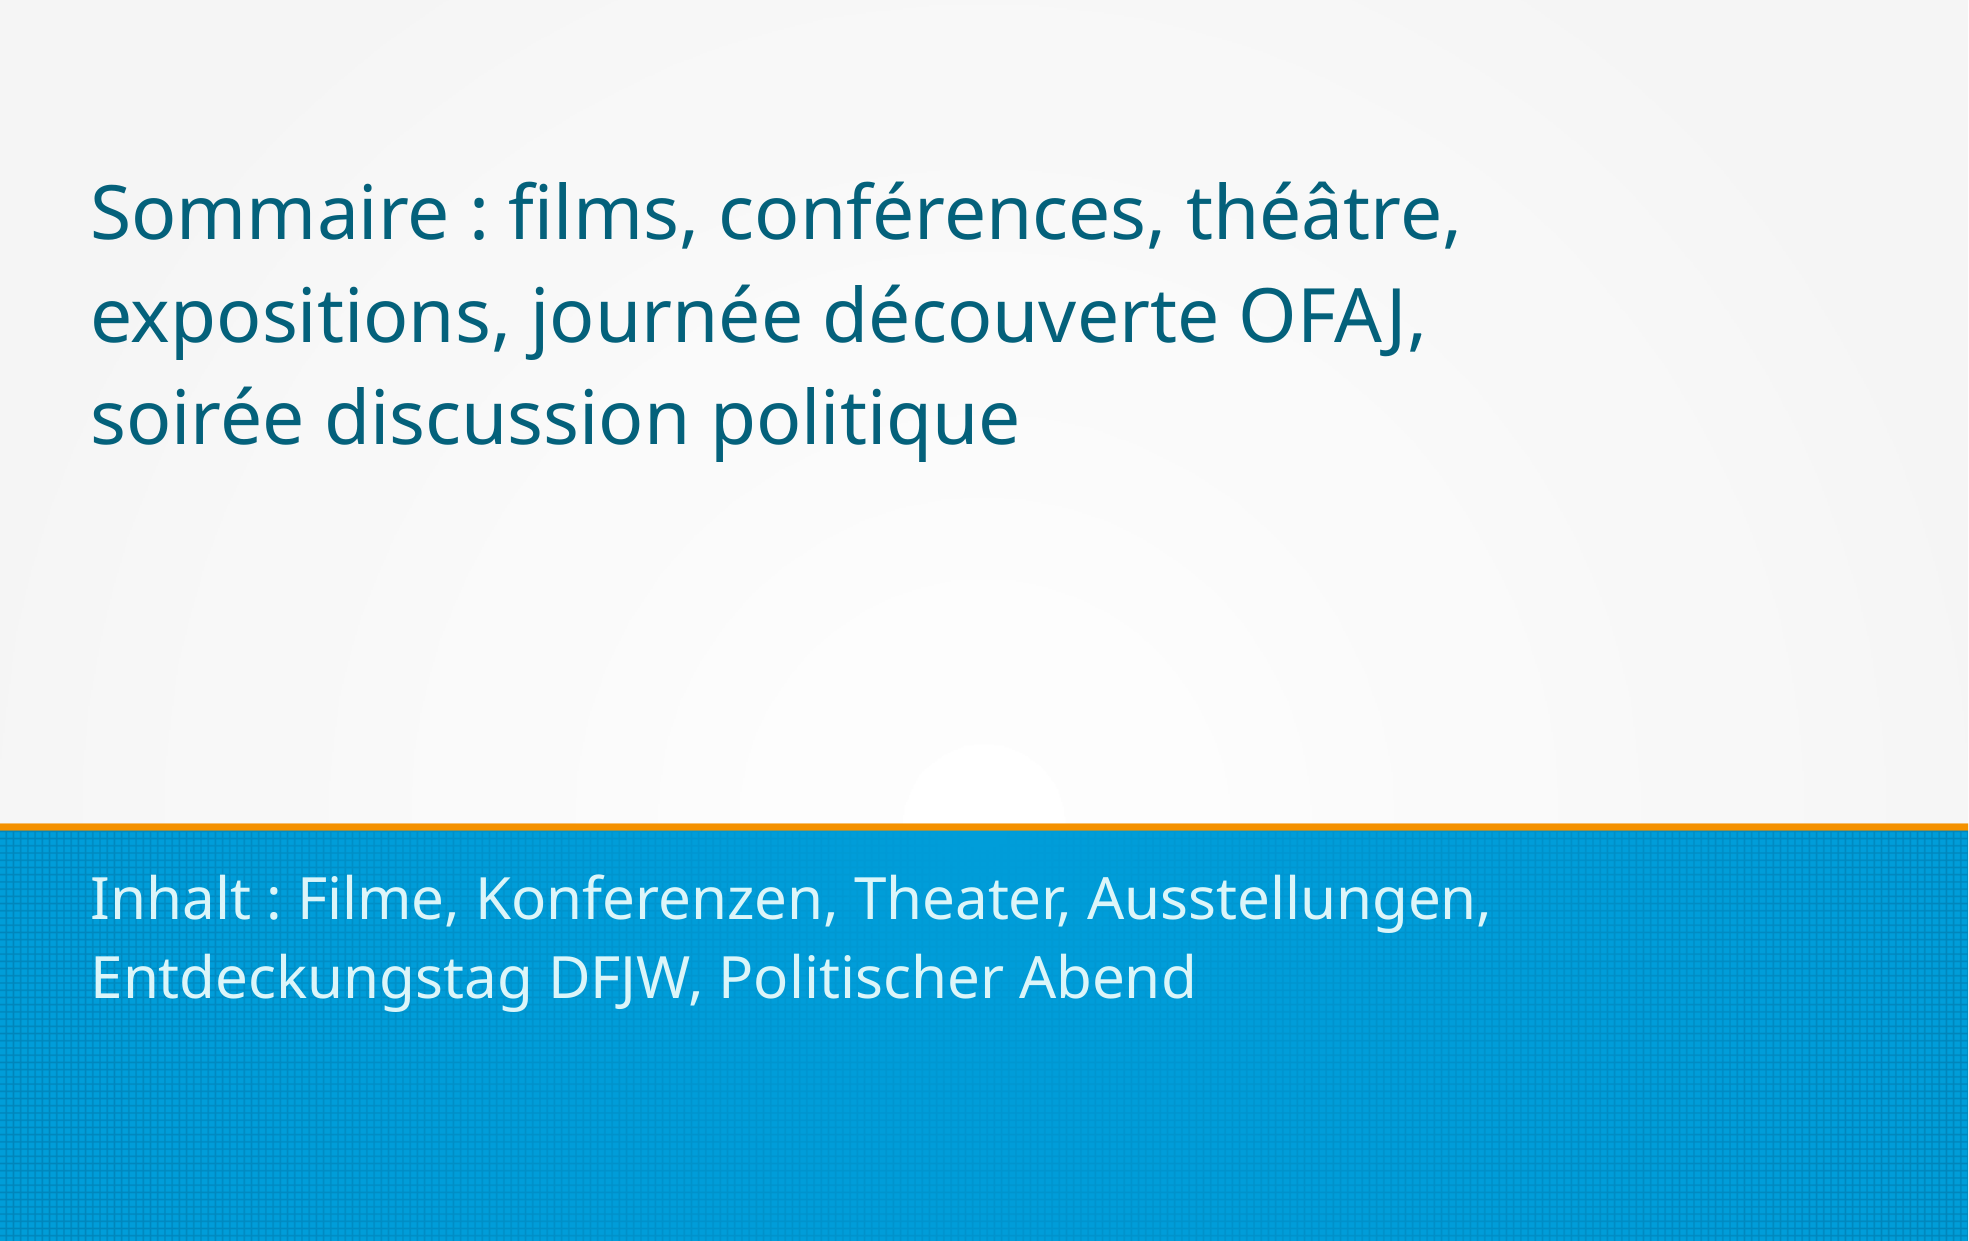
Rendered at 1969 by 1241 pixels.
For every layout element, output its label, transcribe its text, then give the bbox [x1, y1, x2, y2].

title Sommaire : films, conférences, théâtre, expositions, journée découverte OFAJ, soirée discussion politique [90, 49, 1862, 467]
list Inhalt : Filme, Konferenzen, Theater, Ausstellungen, Entdeckungstag DFJW, Politischer Abend [90, 857, 1861, 1112]
